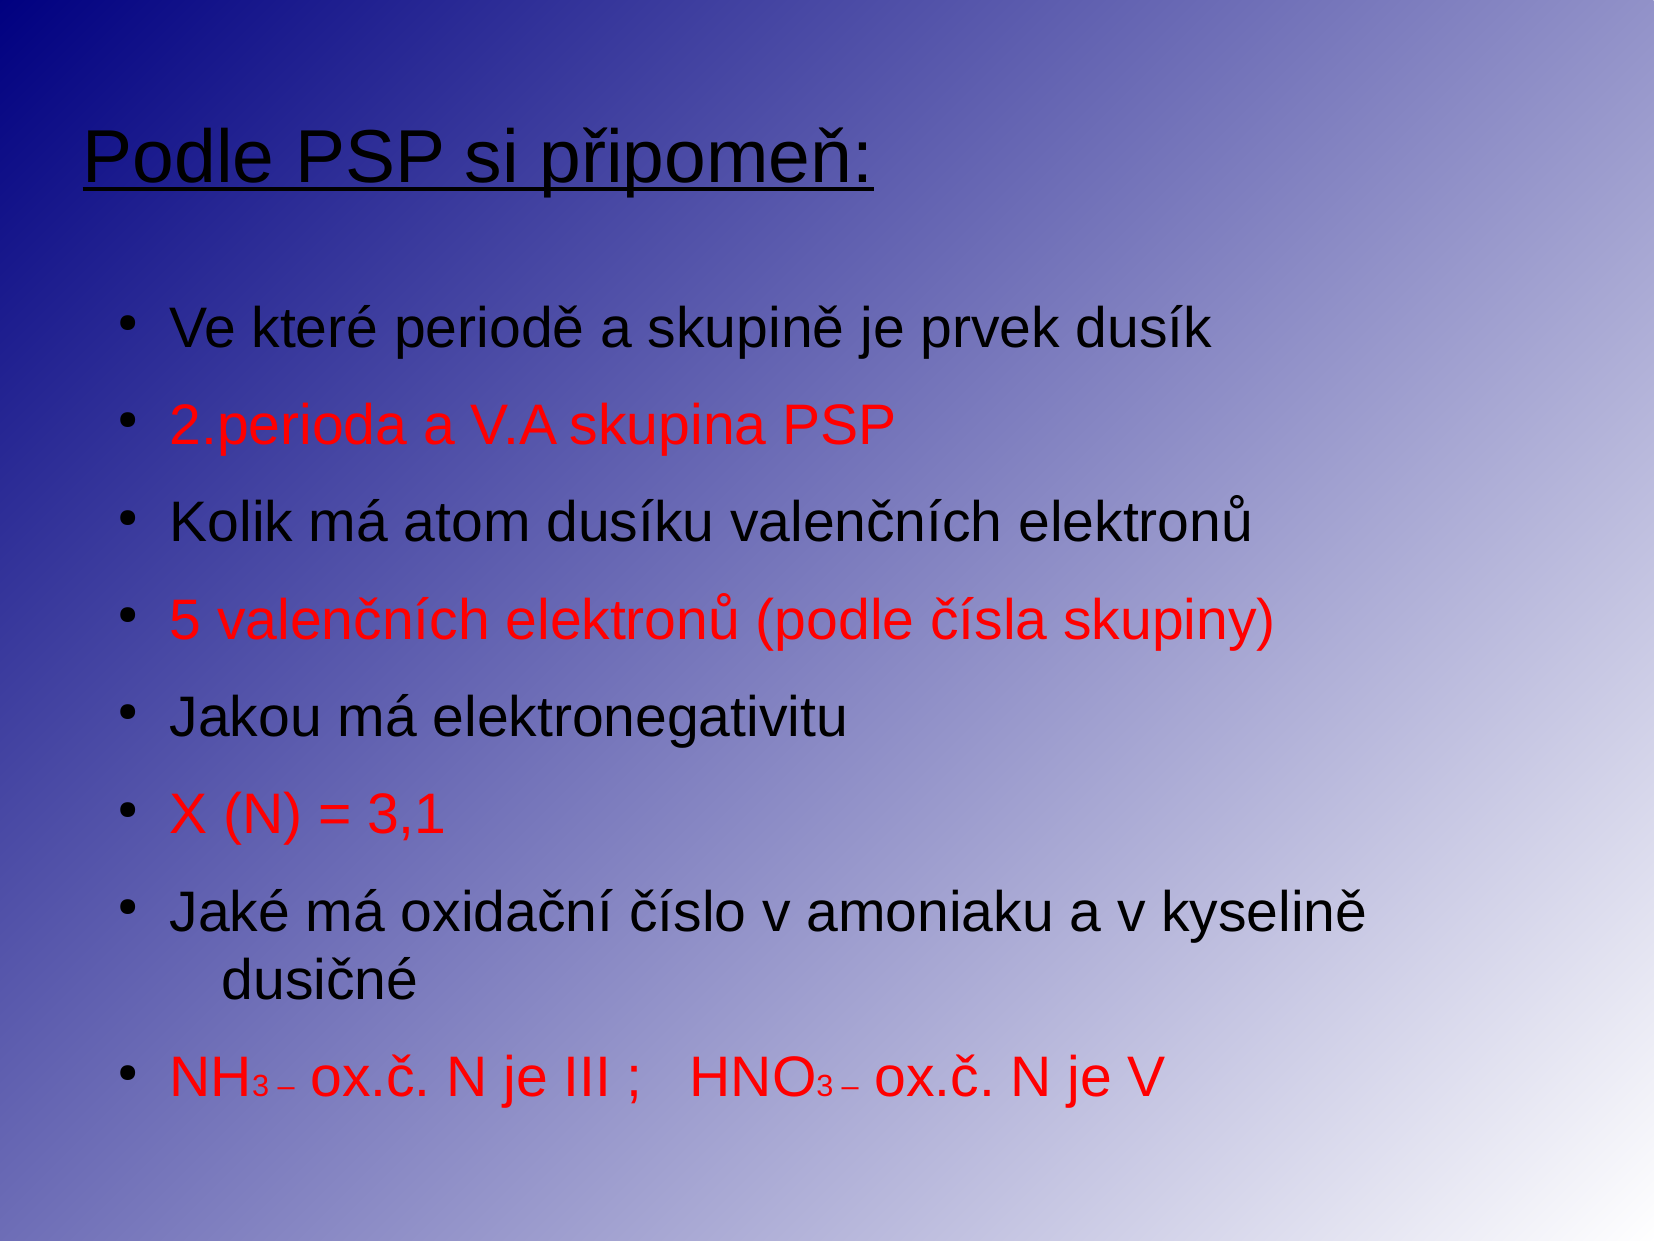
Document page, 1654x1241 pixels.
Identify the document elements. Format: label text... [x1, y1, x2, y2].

title Podle PSP si připomeň: [82, 49, 1571, 257]
list Ve které periodě a skupině je prvek dusík 2.perioda a V.A skupina PSP Kolik má atom dusíku valenčních elektronů 5 valenčních elektronů (podle čísla skupiny) Jakou má elektronegativitu X (N) = 3,1 Jaké má oxidační číslo v amoniaku a v kyselině dusičné NH3 – ox.č. N je III ; HNO3 – ox.č. N je V [82, 290, 1571, 1109]
